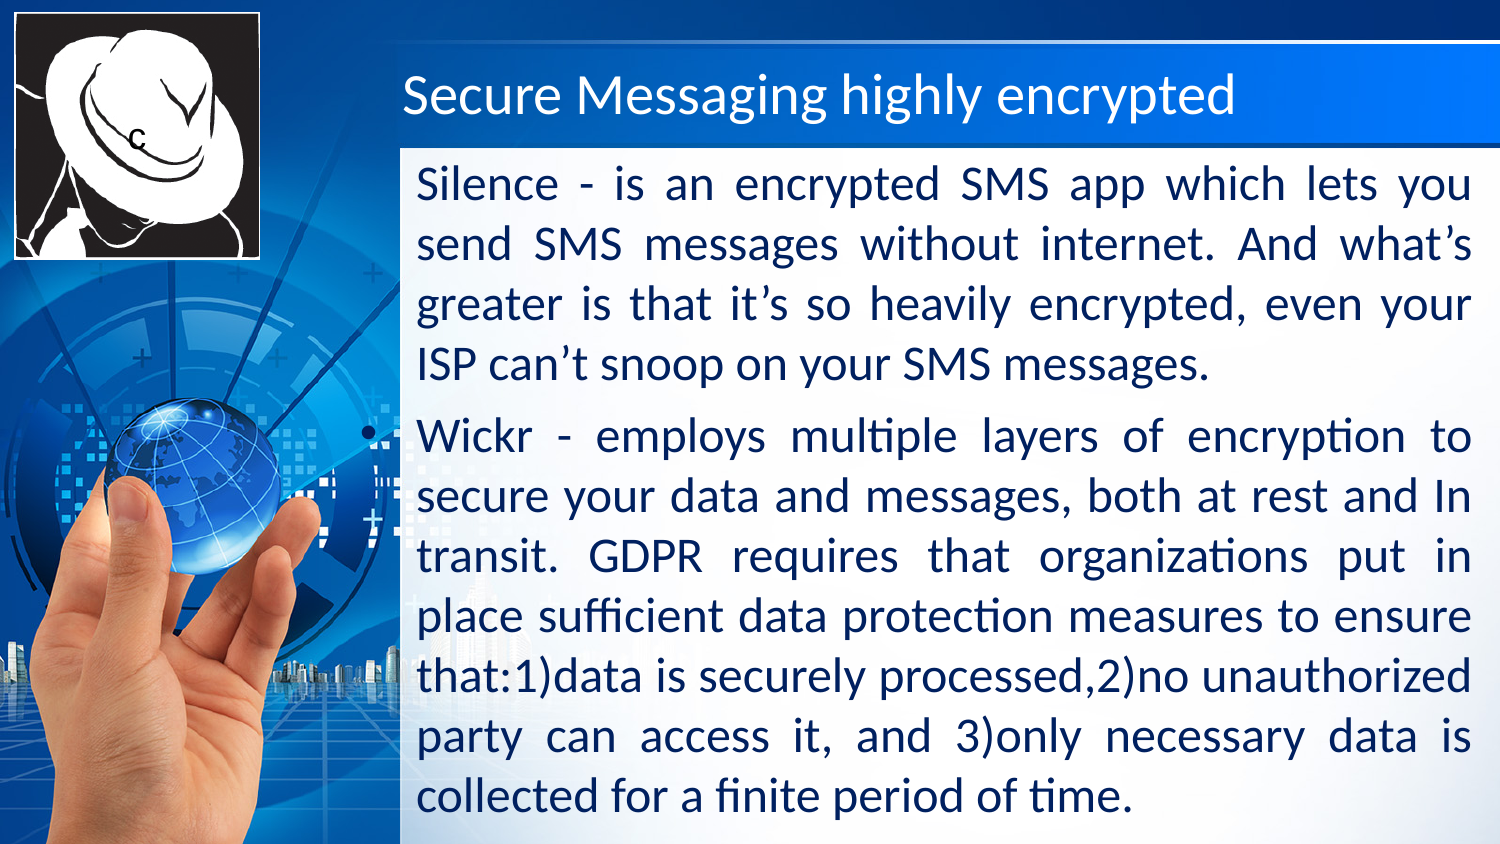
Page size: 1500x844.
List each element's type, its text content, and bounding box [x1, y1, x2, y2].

list Silence - is an encrypted SMS app which lets you send SMS messages without internet. And what’s greater is that it’s so heavily encrypted, even your ISP can’t snoop on your SMS messages. Wickr - employs multiple layers of encryption to secure your data and messages, both at rest and In transit. GDPR requires that organizations put in place sufficient data protection measures to ensure that:1)data is securely processed,2)no unauthorized party can access it, and 3)only necessary data is collected for a finite period of time. [344, 142, 1489, 815]
picture [0, 0, 1500, 844]
title Secure Messaging highly encrypted [387, 28, 1390, 142]
